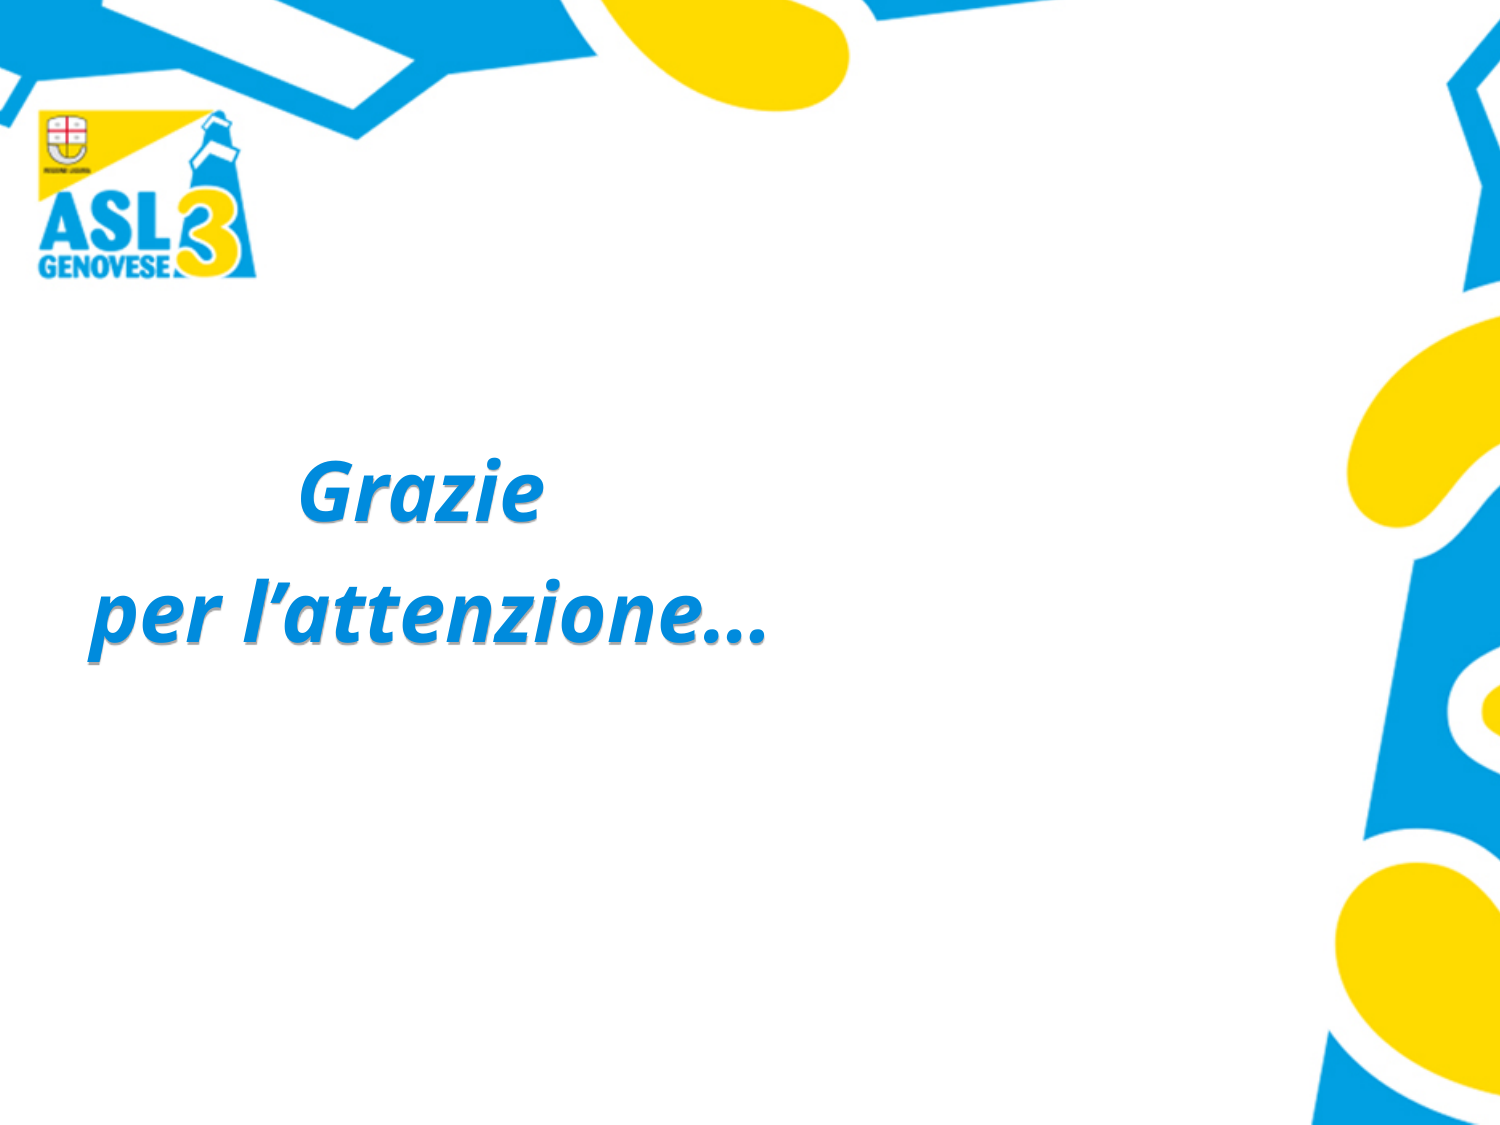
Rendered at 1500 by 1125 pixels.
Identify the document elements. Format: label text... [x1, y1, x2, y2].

list Grazie per l’attenzione… [75, 310, 1331, 1005]
